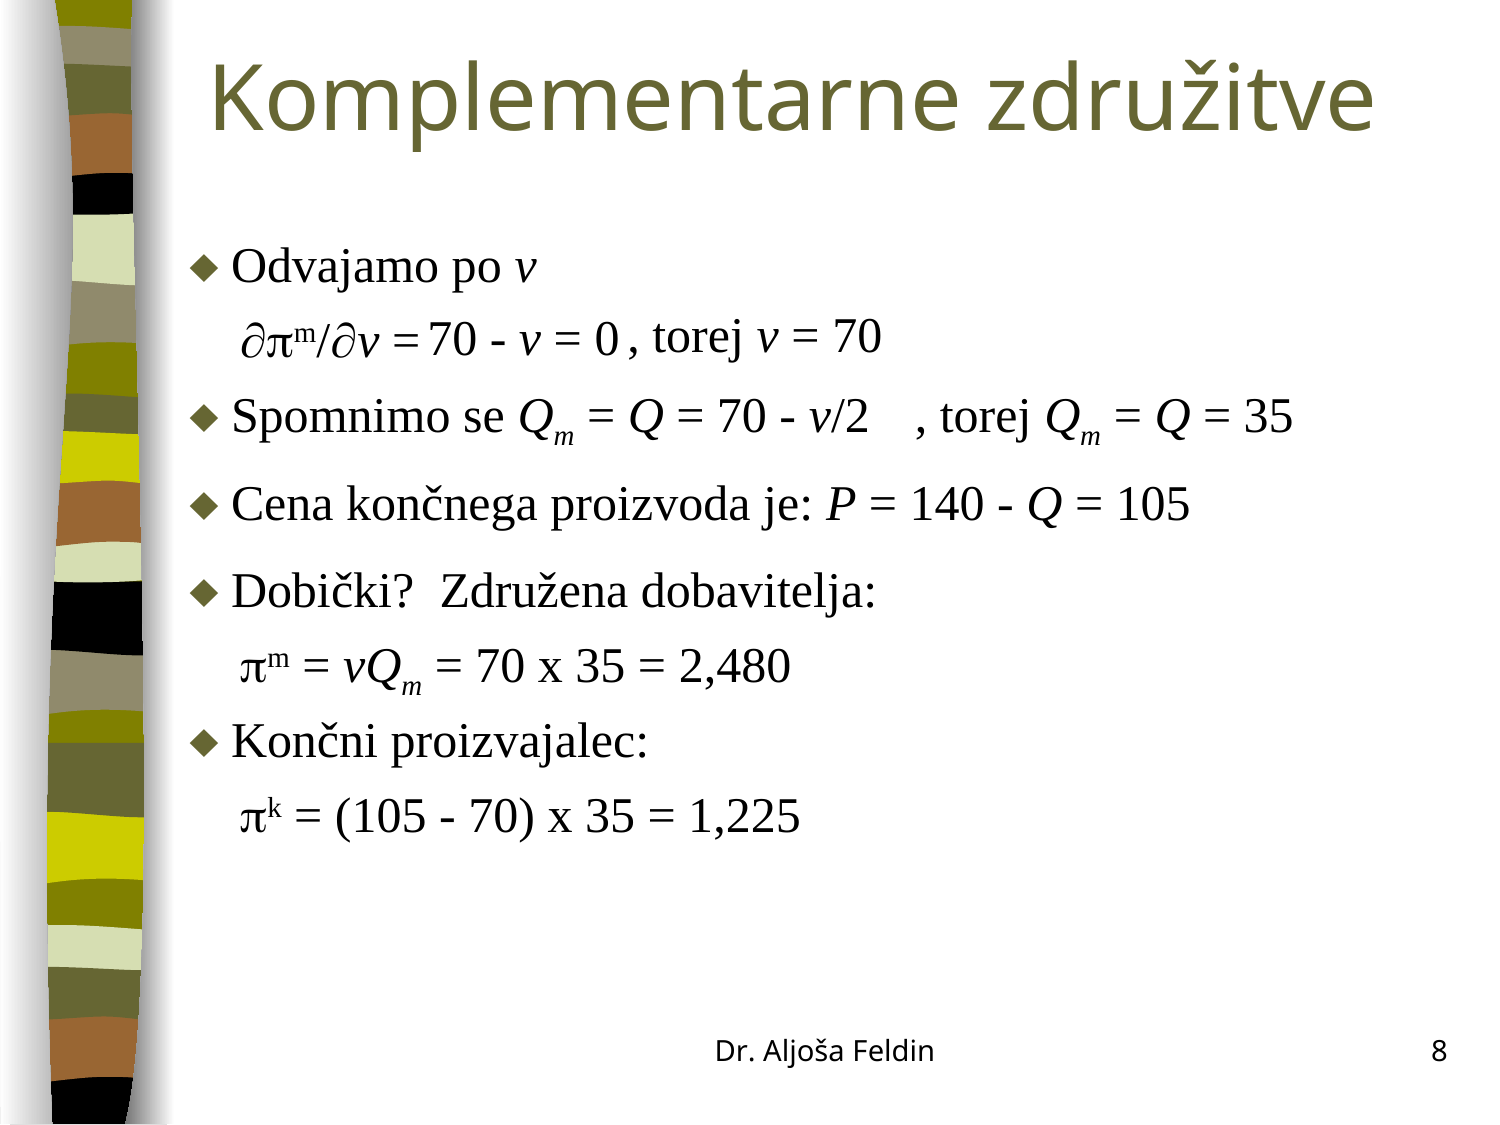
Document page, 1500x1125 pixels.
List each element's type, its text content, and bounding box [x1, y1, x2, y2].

text_box <number> [1149, 1025, 1463, 1101]
text_box , torej v = 70 [612, 295, 1088, 371]
text_box 70 - v = 0 [600, 324, 612, 354]
text_box k = (105 - 70) x 35 = 1,225 [224, 774, 925, 851]
text_box  Končni proizvajalec: [174, 699, 1176, 776]
text_box m = vQm = 70 x 35 = 2,480 [225, 624, 888, 699]
text_box , torej Qm = Q = 35 [900, 374, 1426, 459]
text_box Dr. Aljoša Feldin [587, 1025, 1063, 1101]
text_box  Cena končnega proizvoda je: P = 140 - Q = 105 [174, 462, 1388, 538]
text_box  Spomnimo se Qm = Q = 70 - v/2 [174, 374, 900, 459]
text_box m/v = [224, 299, 412, 374]
text_box  Dobički? Združena dobavitelja: [174, 549, 1451, 626]
title Komplementarne združitve [192, 0, 1468, 188]
text_box 70 - v = 0 [412, 297, 638, 374]
text_box  Odvajamo po v [174, 224, 1313, 301]
